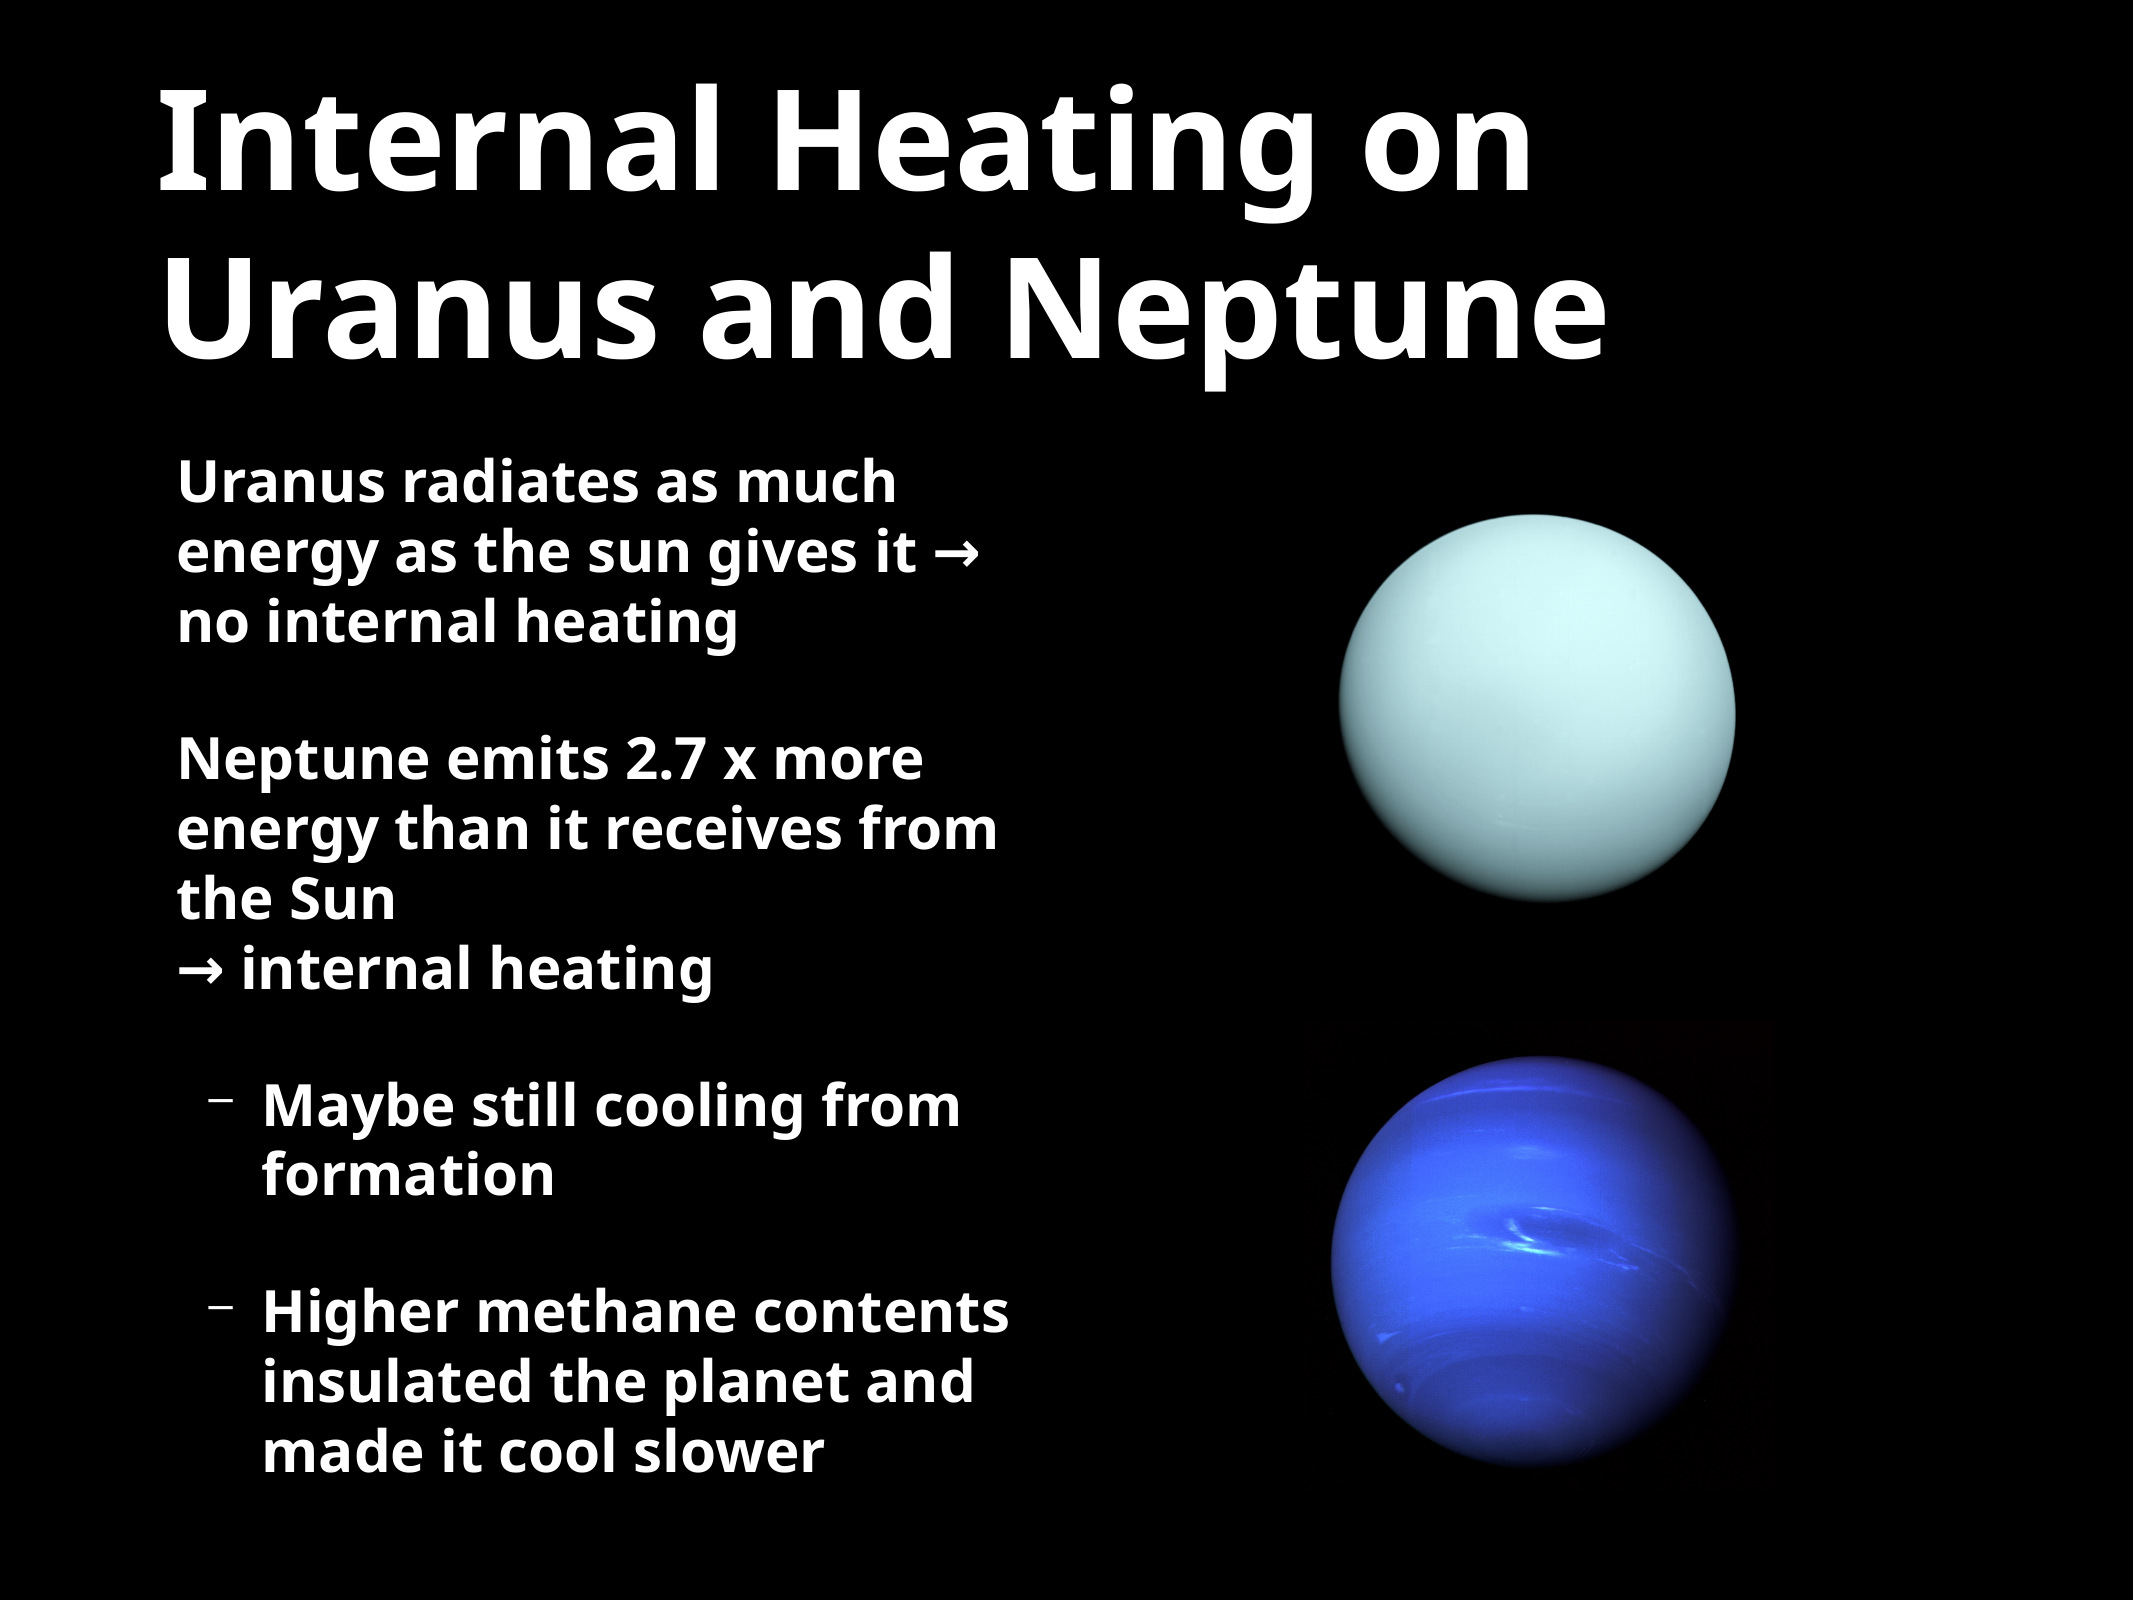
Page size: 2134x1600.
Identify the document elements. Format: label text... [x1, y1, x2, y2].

picture [1304, 1021, 1775, 1492]
title Internal Heating on Uranus and Neptune [156, 41, 1978, 396]
picture [1295, 465, 1784, 953]
list Uranus radiates as much energy as the sun gives it → no internal heating Neptune emits 2.7 x more energy than it receives from the Sun → internal heating Maybe still cooling from formation Higher methane contents insulated the planet and made it cool slower [120, 448, 1066, 1480]
